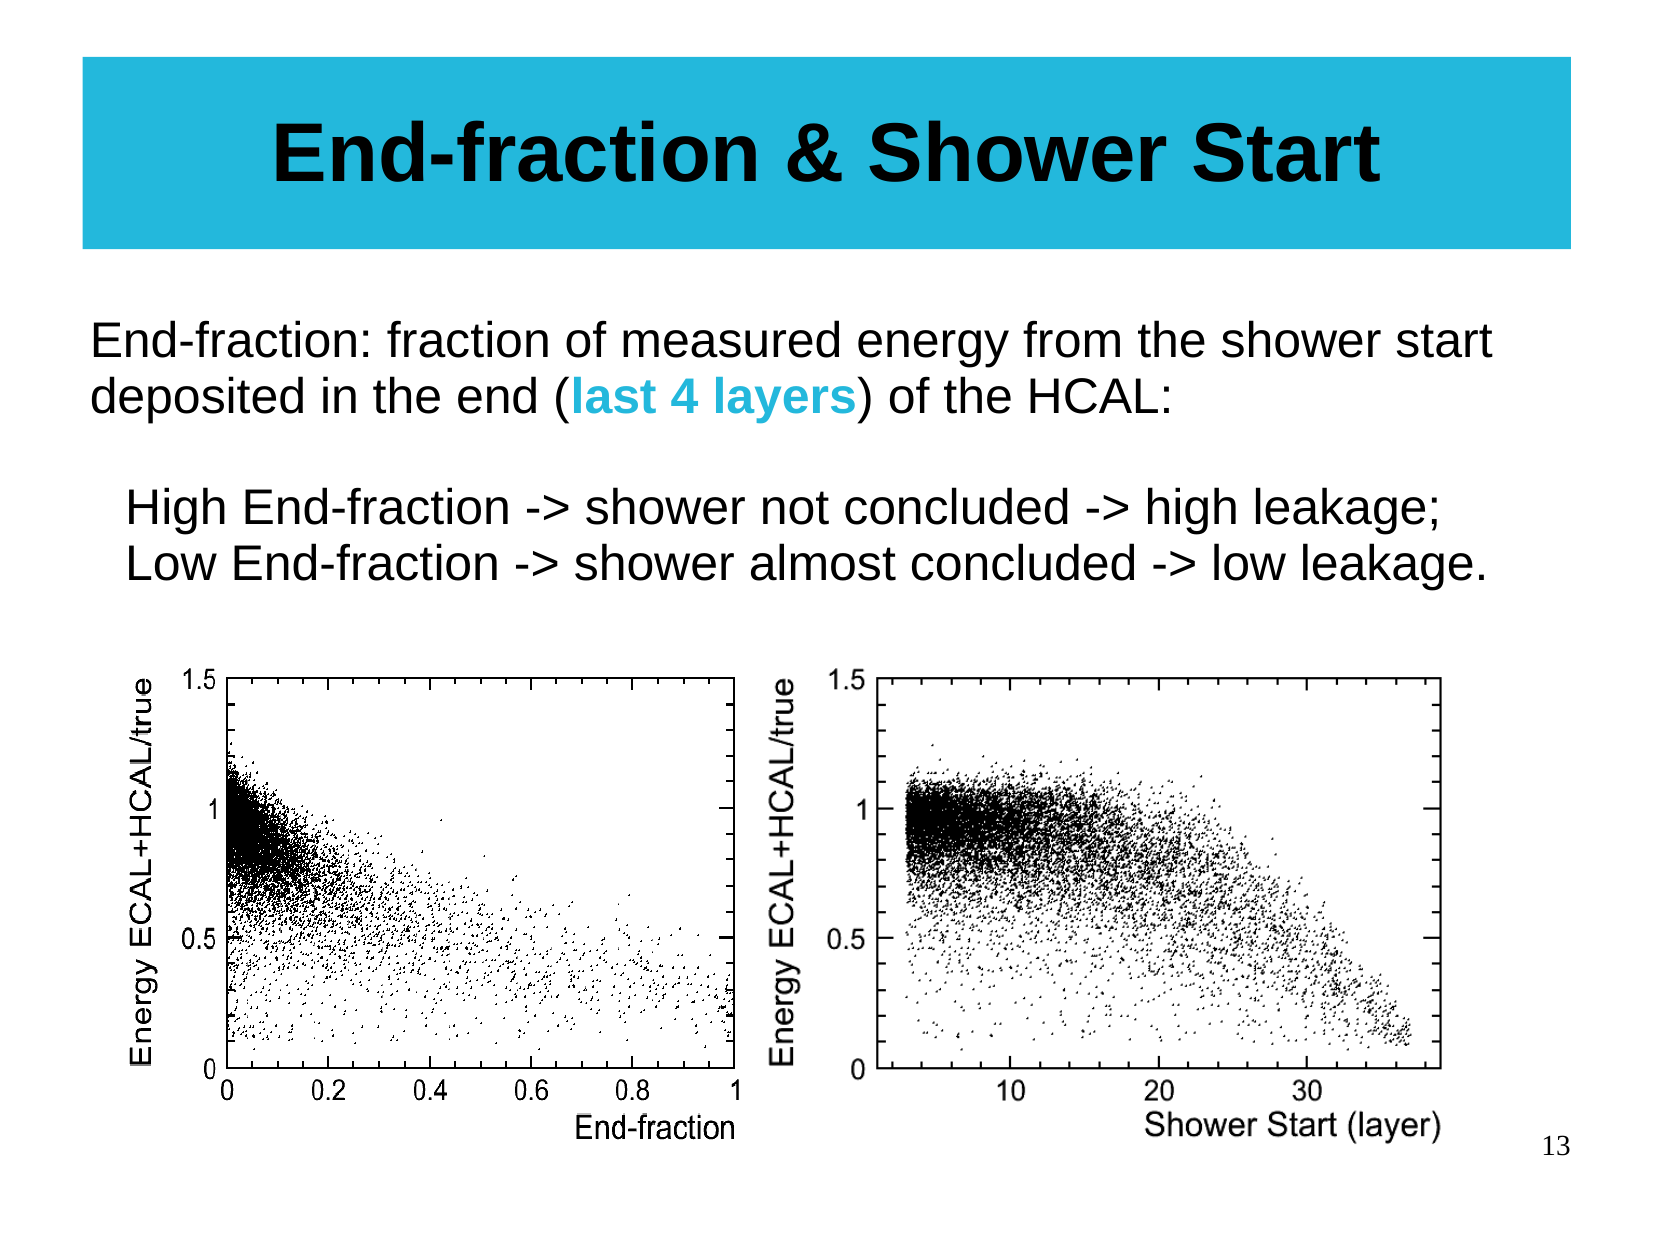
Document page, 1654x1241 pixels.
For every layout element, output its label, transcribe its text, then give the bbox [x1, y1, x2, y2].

text_box End-fraction: fraction of measured energy from the shower start deposited in the end (last 4 layers) of the HCAL: High End-fraction -> shower not concluded -> high leakage; Low End-fraction -> shower almost concluded -> low leakage. [75, 304, 1576, 599]
title End-fraction & Shower Start [82, 56, 1571, 250]
picture [112, 637, 1501, 1163]
